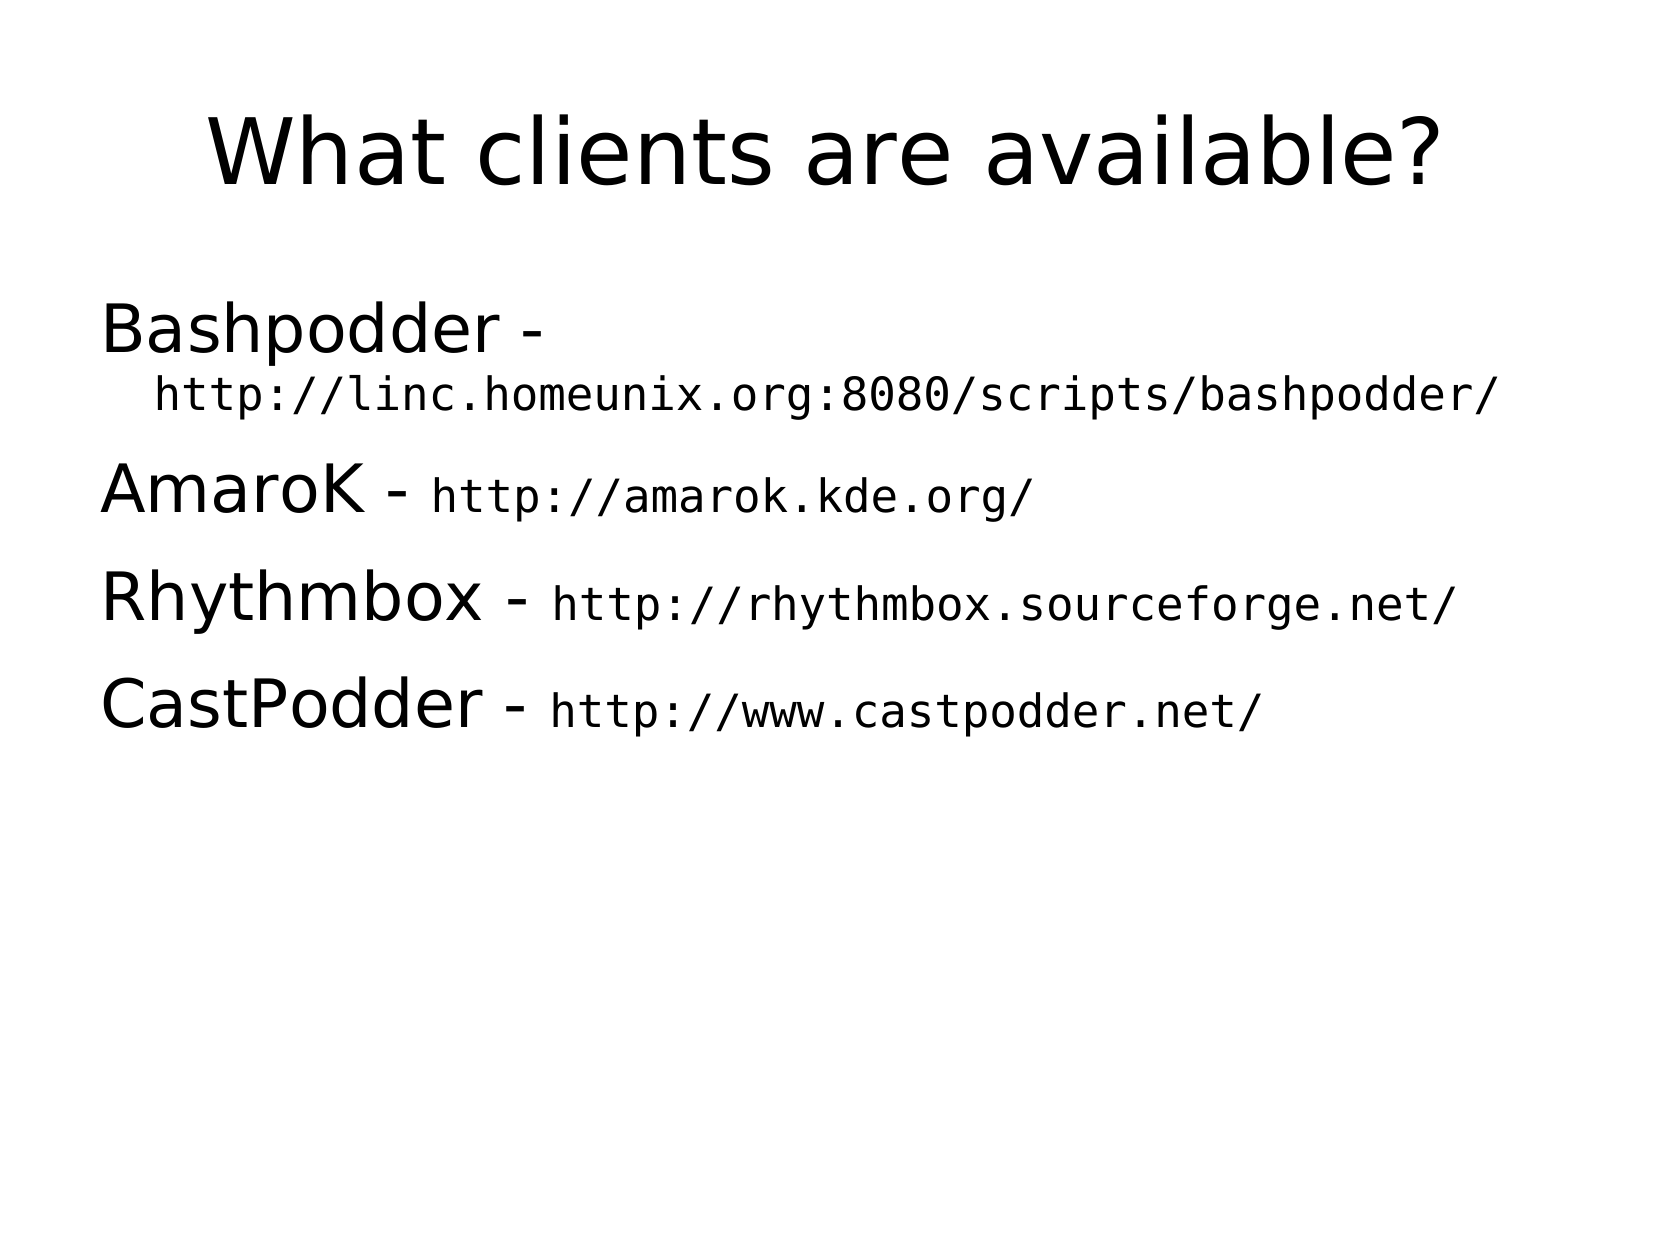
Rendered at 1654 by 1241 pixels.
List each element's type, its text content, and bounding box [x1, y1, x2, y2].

list Bashpodder - http://linc.homeunix.org:8080/scripts/bashpodder/ AmaroK - http://amarok.kde.org/ Rhythmbox - http://rhythmbox.sourceforge.net/ CastPodder - http://www.castpodder.net/ [82, 290, 1571, 1094]
title What clients are available? [82, 49, 1571, 257]
